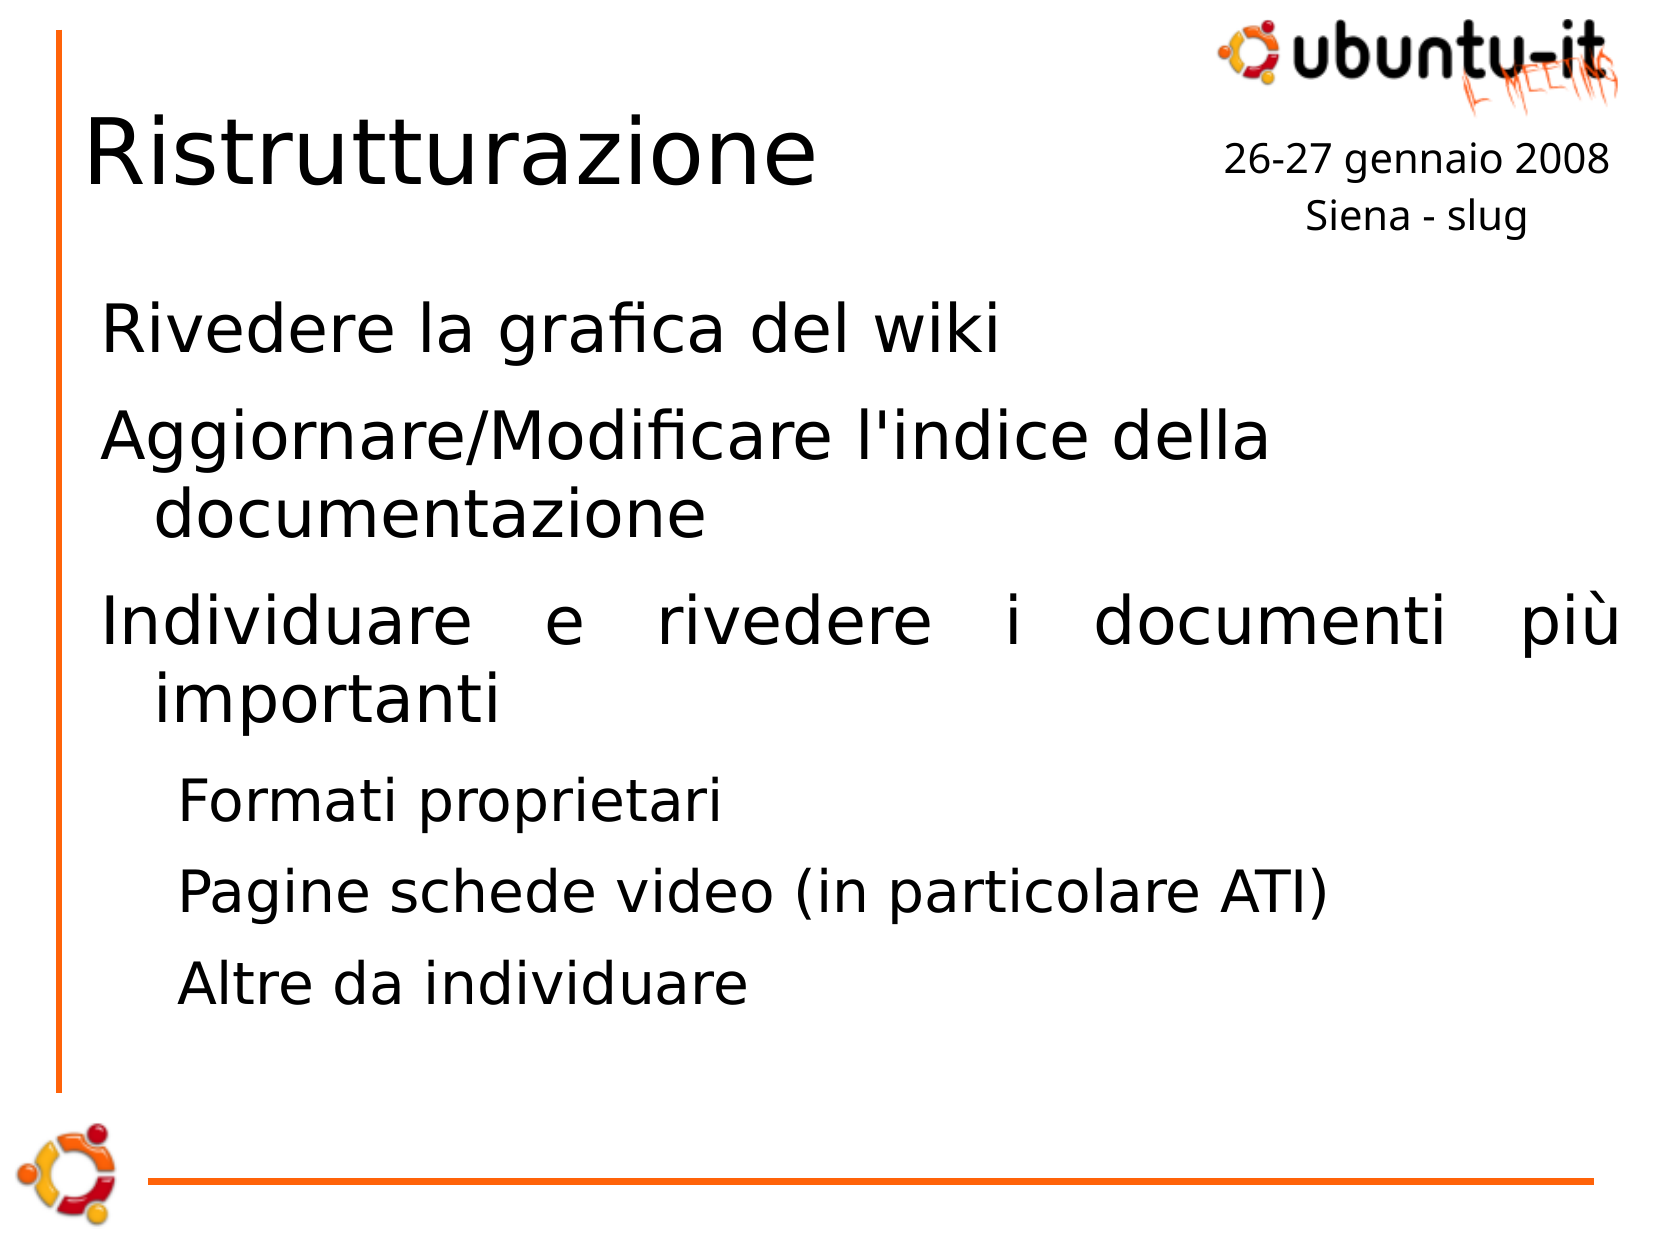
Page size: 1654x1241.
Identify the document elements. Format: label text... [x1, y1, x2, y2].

list Rivedere la grafica del wiki Aggiornare/Modificare l'indice della documentazione Individuare e rivedere i documenti più importanti Formati proprietari Pagine schede video (in particolare ATI) Altre da individuare [82, 290, 1625, 1123]
picture [1210, 19, 1628, 119]
title Ristrutturazione [82, 56, 1571, 250]
picture [14, 1122, 119, 1229]
